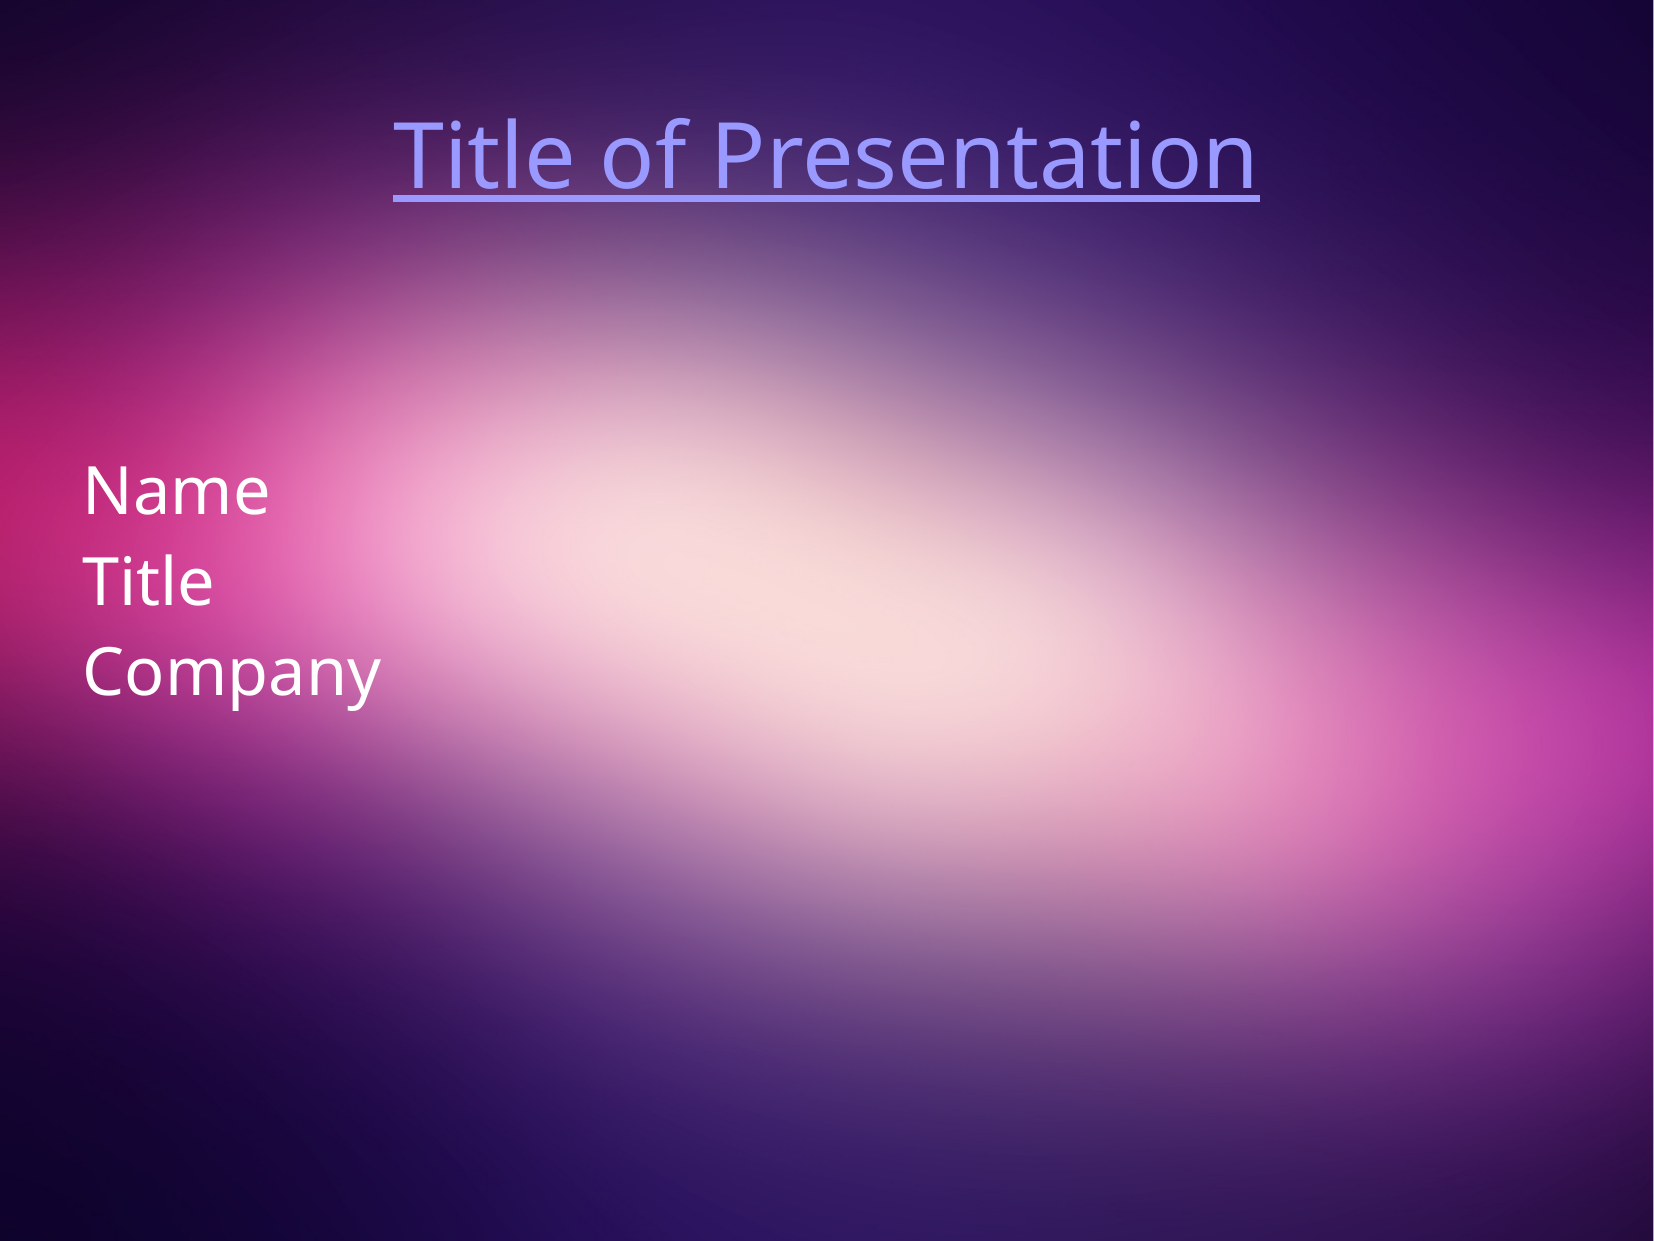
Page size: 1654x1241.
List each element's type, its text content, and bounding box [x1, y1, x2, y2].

subtitle Name Title Company [82, 49, 1571, 1109]
picture [0, 0, 1654, 1241]
